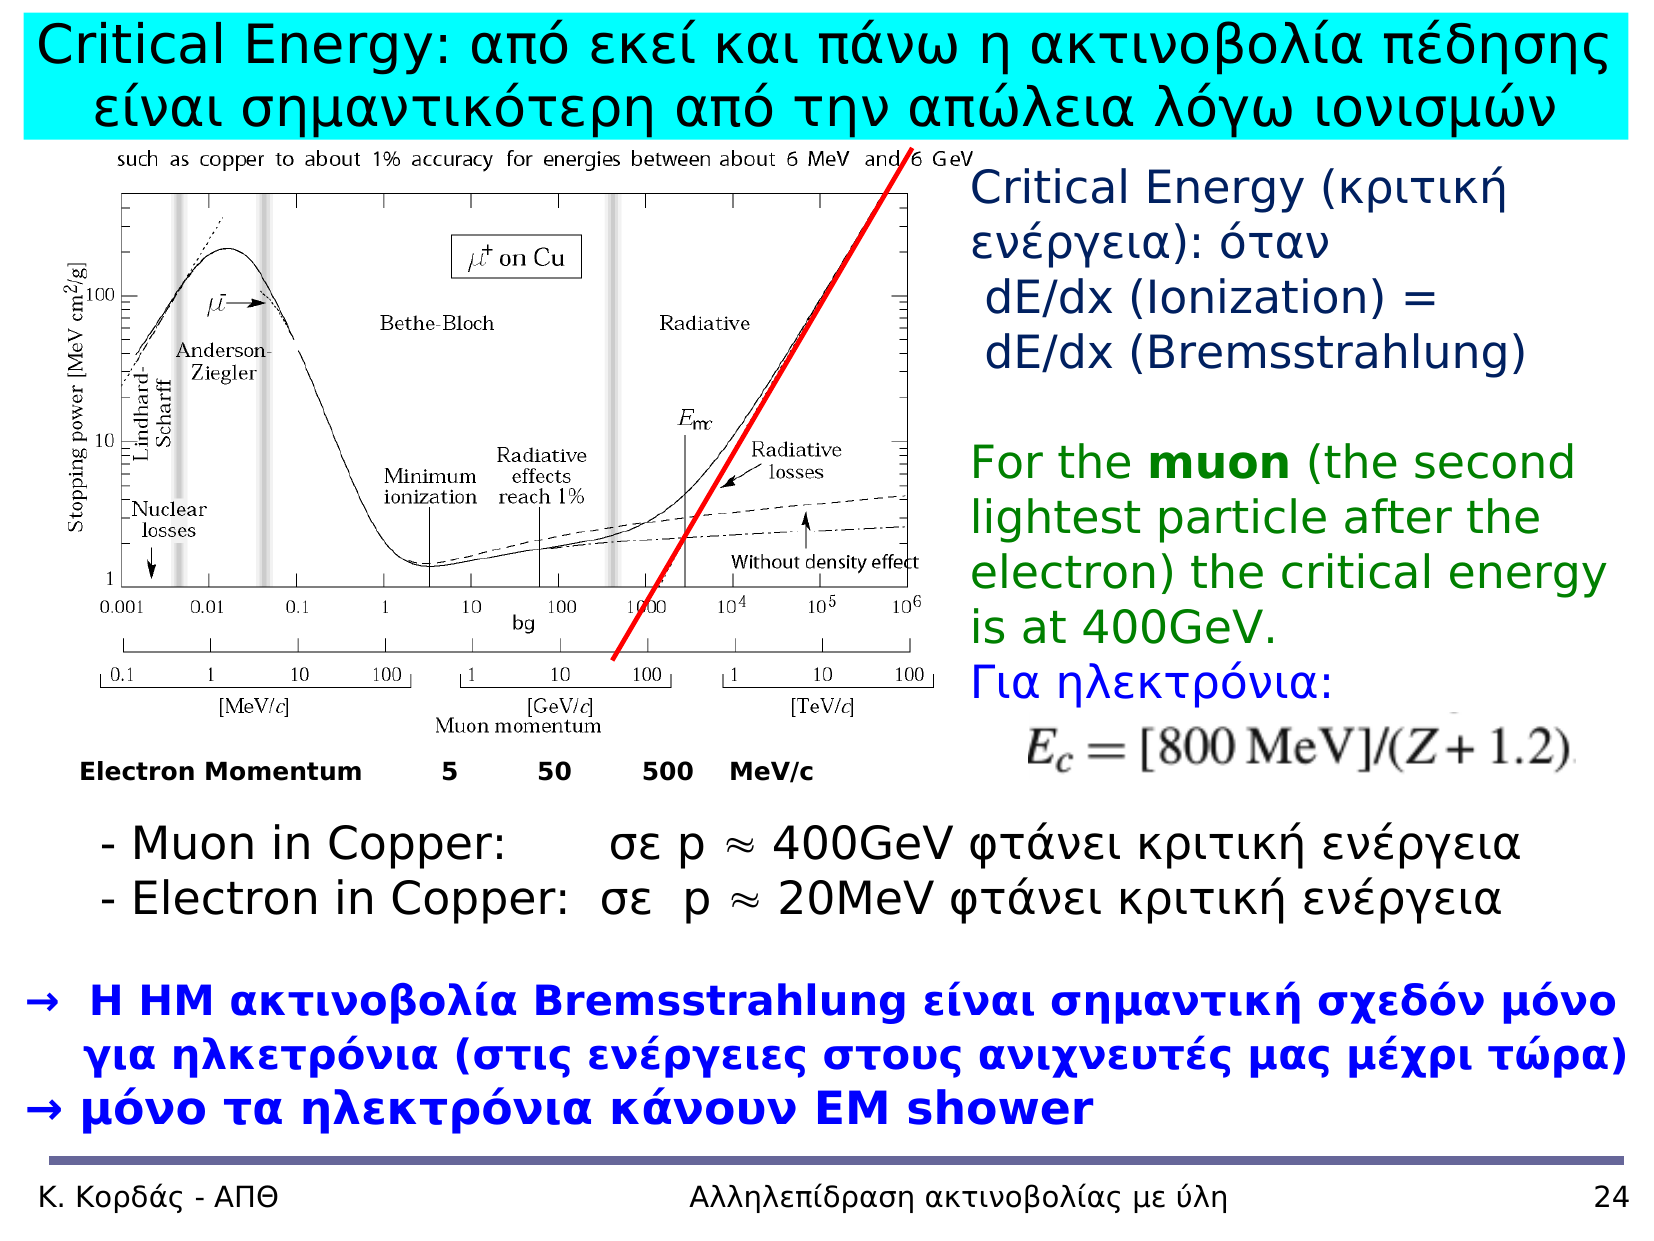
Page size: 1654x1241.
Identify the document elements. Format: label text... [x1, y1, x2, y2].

title Critical Energy: από εκεί και πάνω η ακτινοβολία πέδησης είναι σημαντικότερη από την απώλεια λόγω ιονισμών [23, 12, 1629, 140]
picture [1028, 712, 1576, 779]
text_box Electron Momentum 5 50 500 MeV/c [64, 747, 1015, 794]
text_box - Muon in Copper: σε p  400GeV φτάνει κριτική ενέργεια - Electron in Copper: σε p  20MeV φτάνει κριτική ενέργεια → Η HM ακτινοβολία Bremsstrahlung είναι σημαντική σχεδόν μόνο για ηλκετρόνια (στις ενέργειες στους ανιχνευτές μας μέχρι τώρα) → μόνο τα ηλεκτρόνια κάνουν ΕΜ shower [10, 806, 1654, 1142]
picture [60, 147, 973, 737]
text_box Critical Energy (κριτική ενέργεια): όταν dE/dx (Ionization) = dE/dx (Bremsstrahlung) For the muon (the second lightest particle after the electron) the critical energy is at 400GeV. Για ηλεκτρόνια: [955, 149, 1654, 716]
